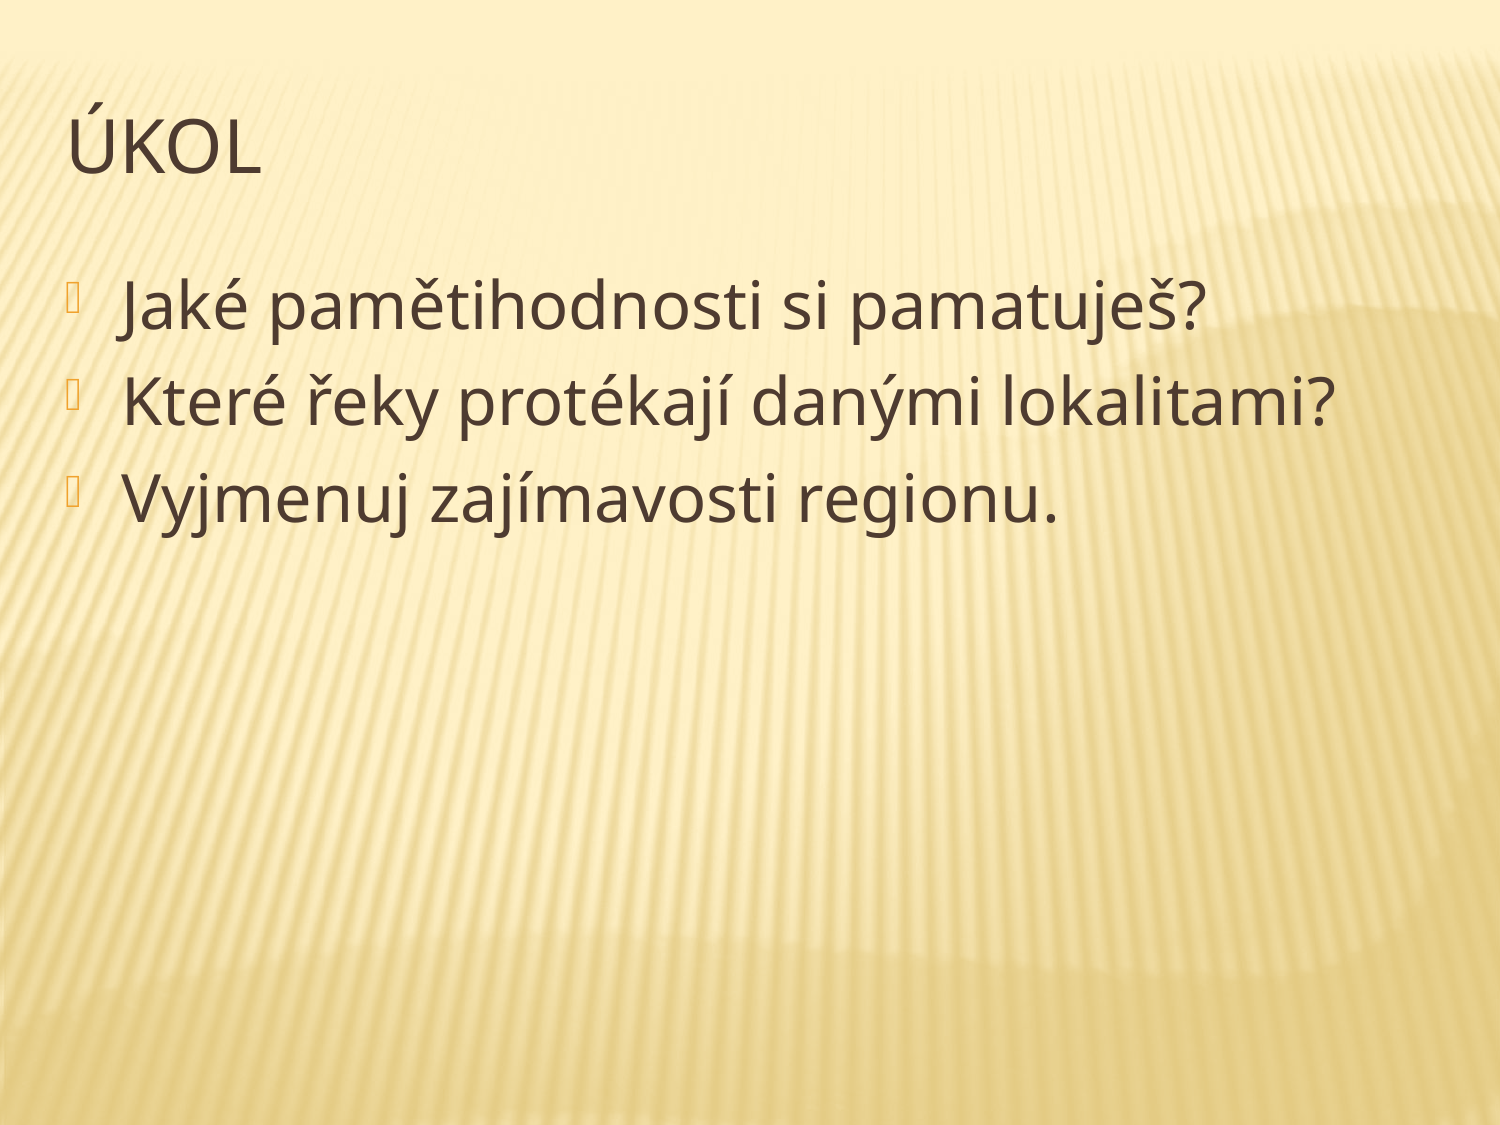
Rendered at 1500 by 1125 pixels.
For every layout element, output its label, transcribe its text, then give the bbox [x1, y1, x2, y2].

title Úkol [50, 75, 1476, 213]
list Jaké pamětihodnosti si pamatuješ? Které řeky protékají danými lokalitami? Vyjmenuj zajímavosti regionu. [50, 254, 1476, 998]
